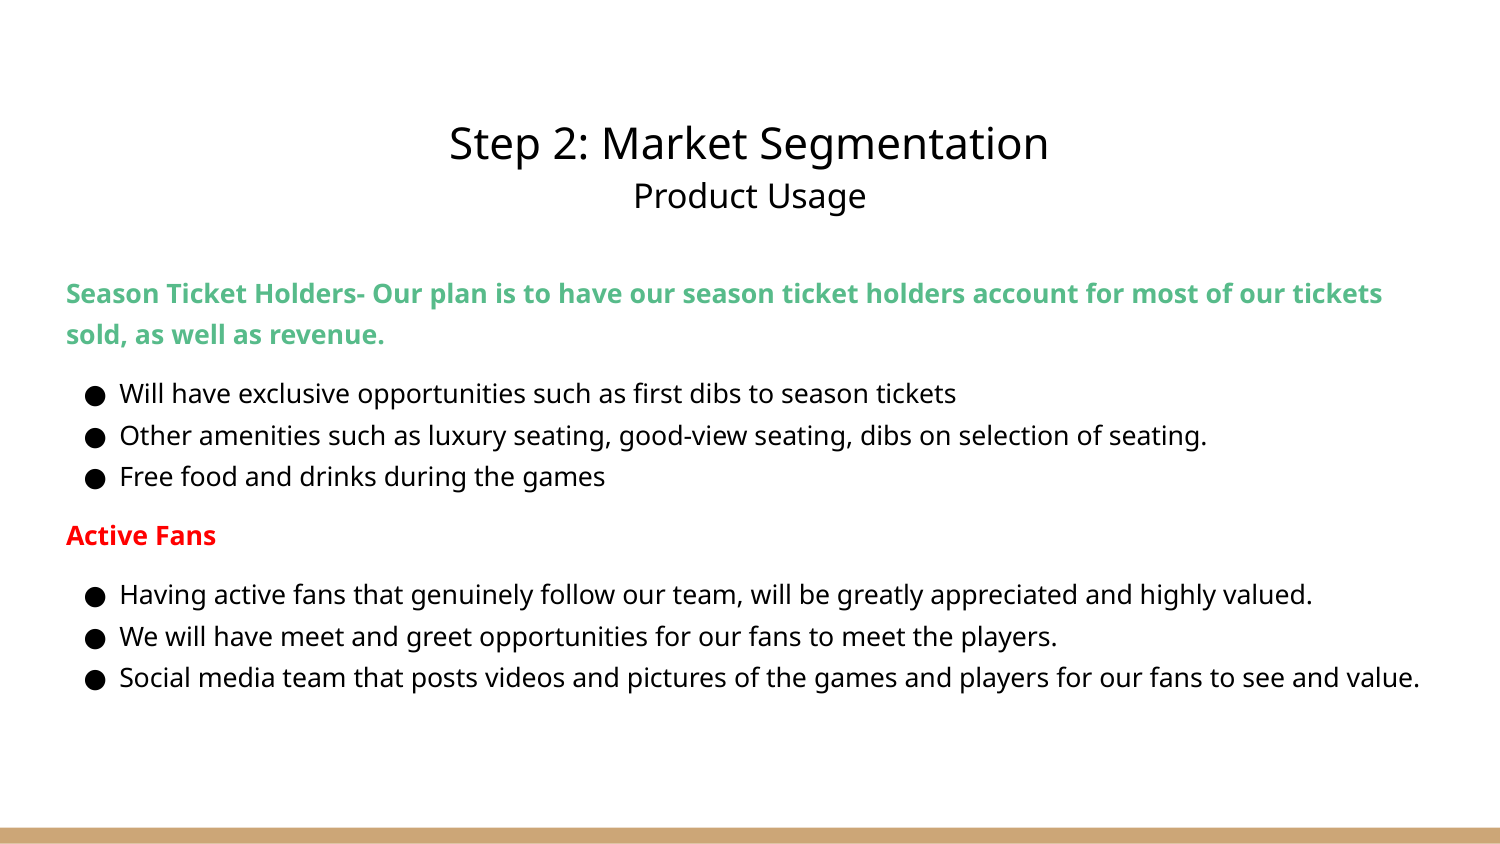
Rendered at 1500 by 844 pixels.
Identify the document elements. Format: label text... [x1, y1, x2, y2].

title Step 2: Market Segmentation Product Usage [51, 97, 1449, 200]
list Season Ticket Holders- Our plan is to have our season ticket holders account for most of our tickets sold, as well as revenue. Will have exclusive opportunities such as first dibs to season tickets Other amenities such as luxury seating, good-view seating, dibs on selection of seating. Free food and drinks during the games Active Fans Having active fans that genuinely follow our team, will be greatly appreciated and highly valued. We will have meet and greet opportunities for our fans to meet the players. Social media team that posts videos and pictures of the games and players for our fans to see and value. [51, 200, 1449, 752]
